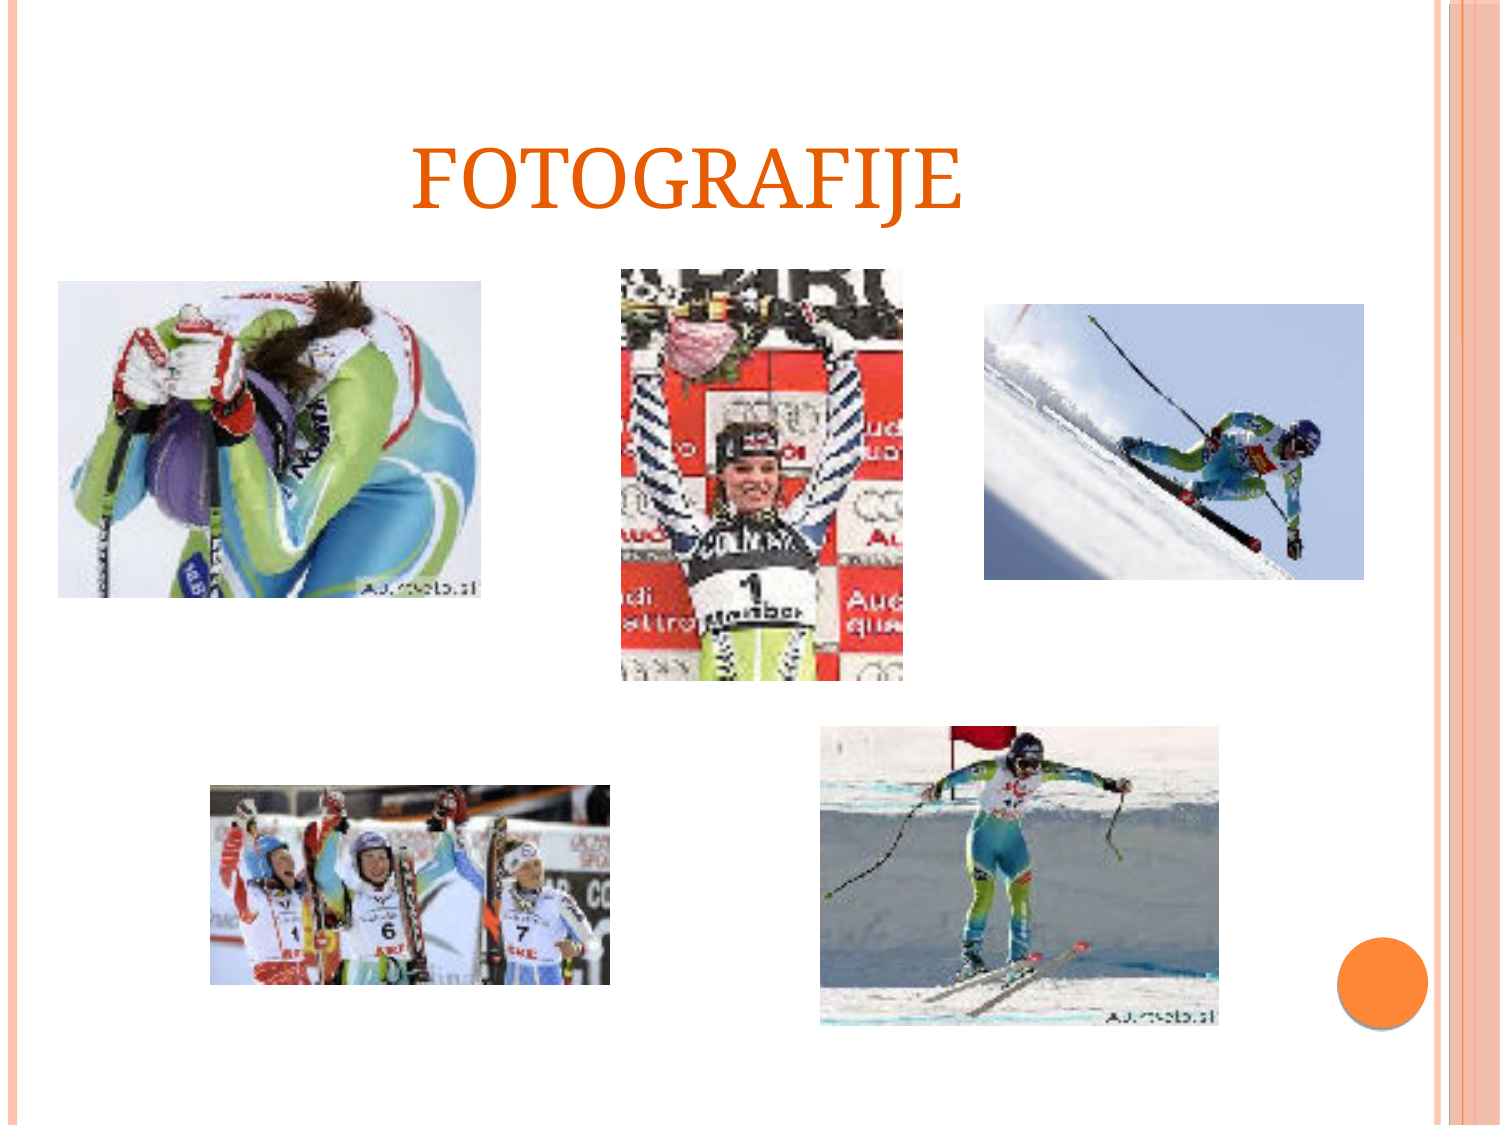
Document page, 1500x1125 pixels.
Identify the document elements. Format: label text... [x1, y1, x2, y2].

picture [621, 269, 903, 681]
picture [210, 785, 610, 985]
title fotografije [75, 45, 1300, 233]
picture [984, 304, 1364, 580]
picture [58, 281, 481, 598]
picture [820, 726, 1219, 1026]
